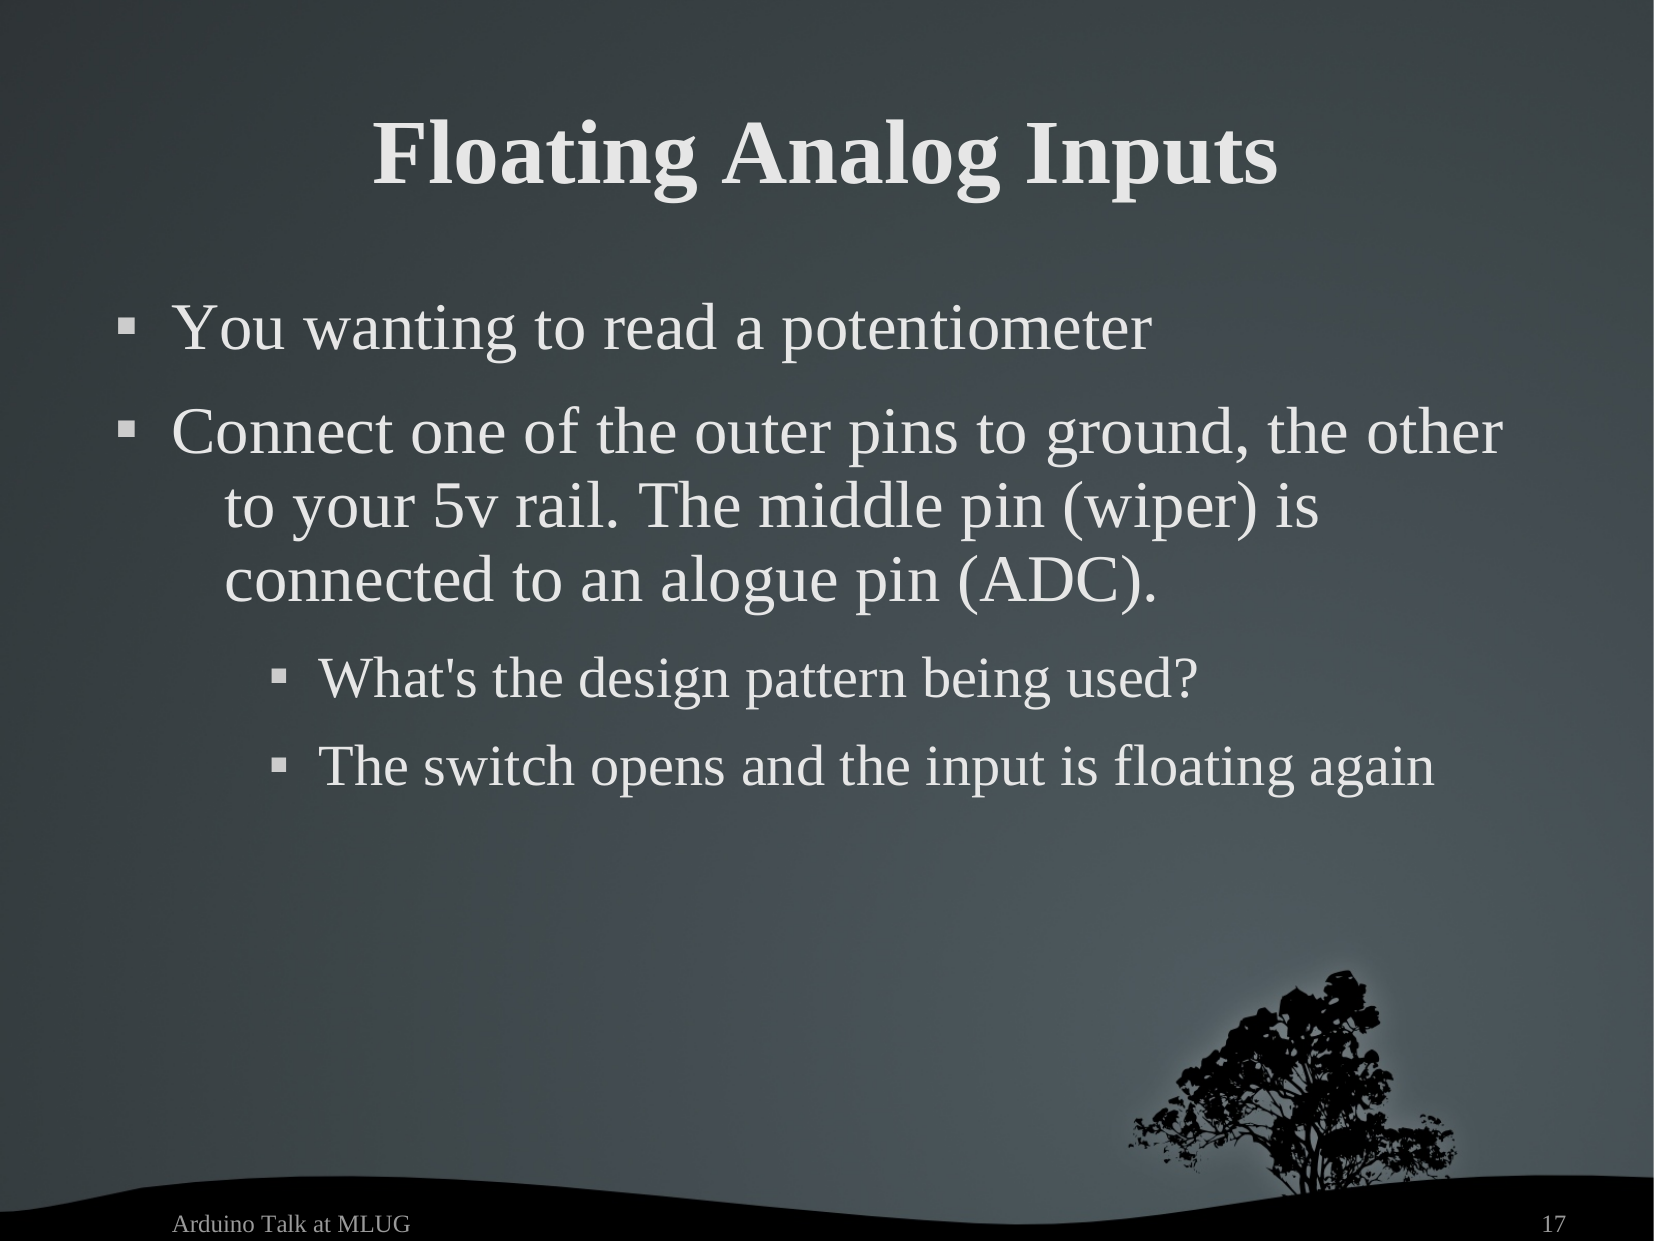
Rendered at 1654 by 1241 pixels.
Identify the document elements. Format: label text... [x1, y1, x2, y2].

list You wanting to read a potentiometer Connect one of the outer pins to ground, the other to your 5v rail. The middle pin (wiper) is connected to an alogue pin (ADC). What's the design pattern being used? The switch opens and the input is floating again [82, 290, 1571, 857]
picture [0, 0, 1654, 1241]
title Floating Analog Inputs [82, 49, 1571, 257]
